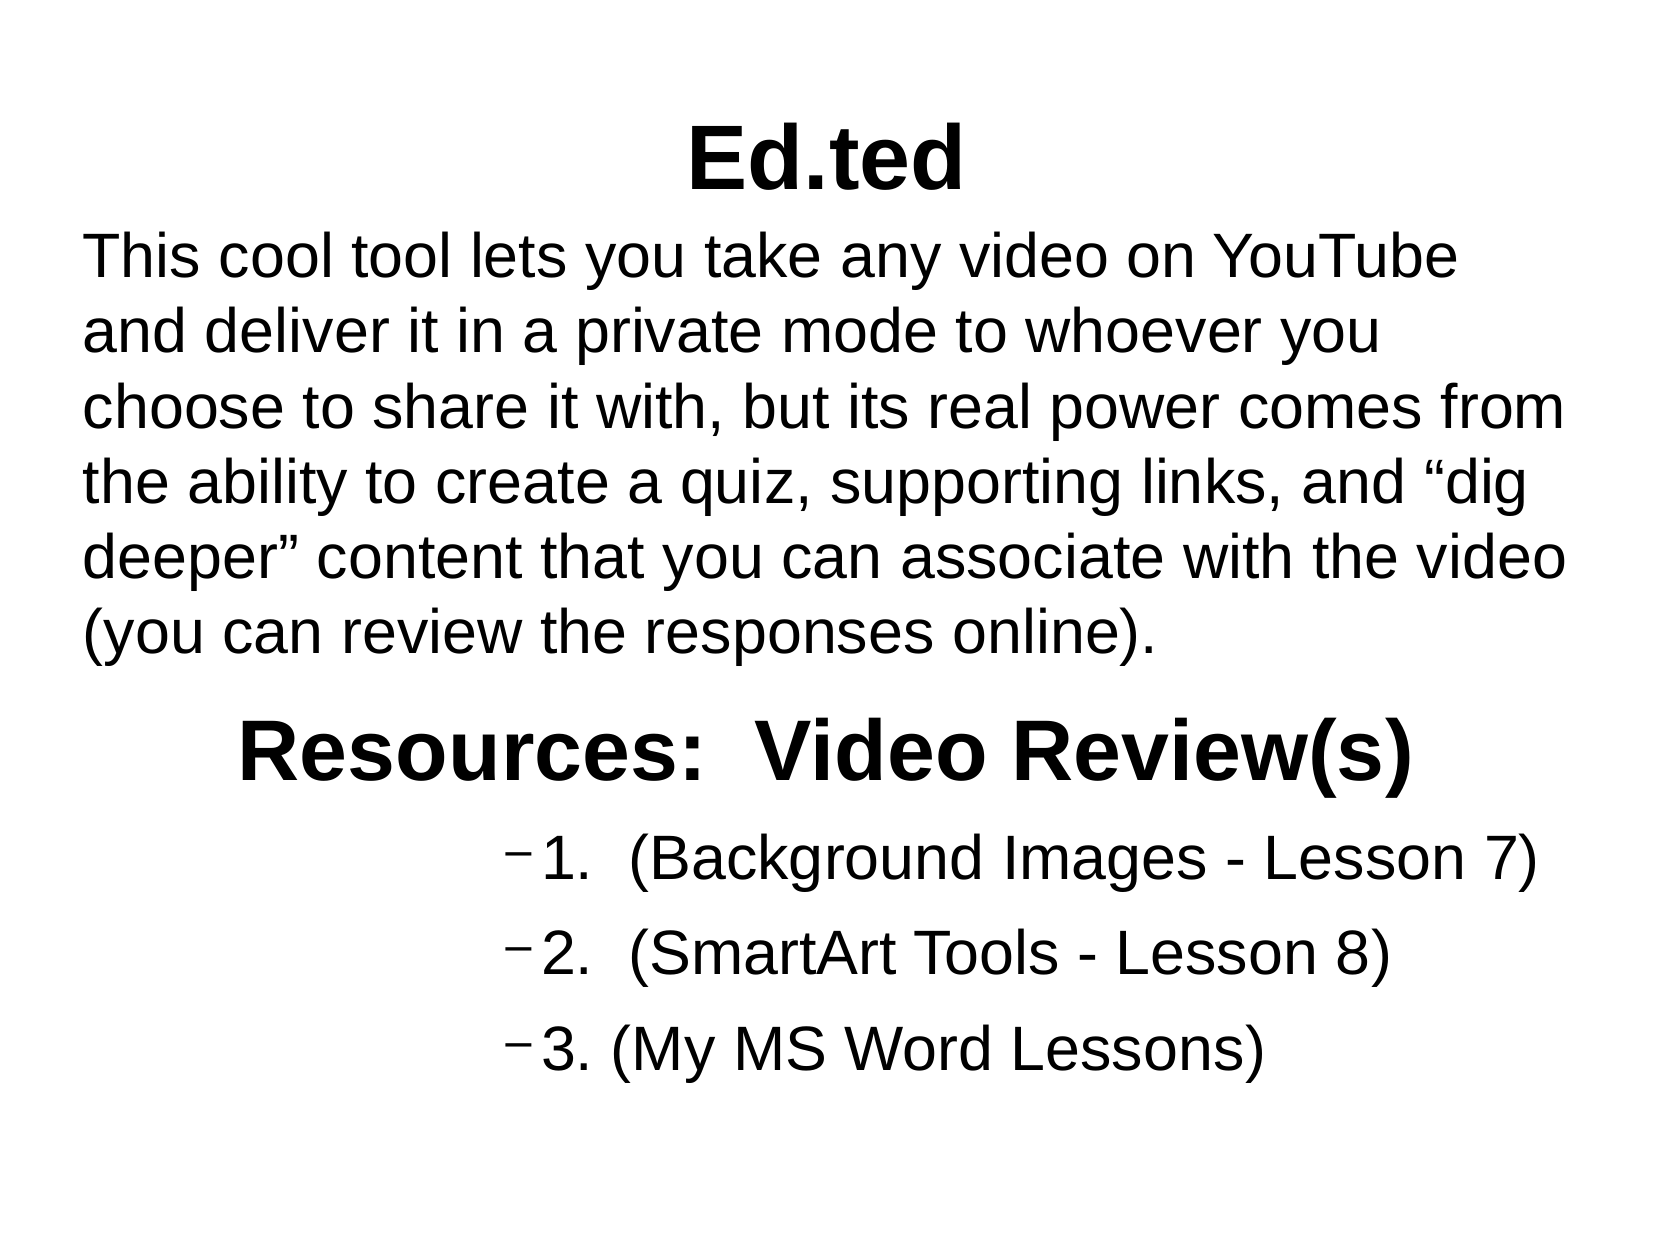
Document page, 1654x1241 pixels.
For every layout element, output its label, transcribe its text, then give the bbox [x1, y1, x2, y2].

title Ed.ted [82, 49, 1571, 215]
list This cool tool lets you take any video on YouTube and deliver it in a private mode to whoever you choose to share it with, but its real power comes from the ability to create a quiz, supporting links, and “dig deeper” content that you can associate with the video (you can review the responses online). Resources: Video Review(s) 1. (Background Images - Lesson 7) 2. (SmartArt Tools - Lesson 8) 3. (My MS Word Lessons) [82, 215, 1571, 1179]
